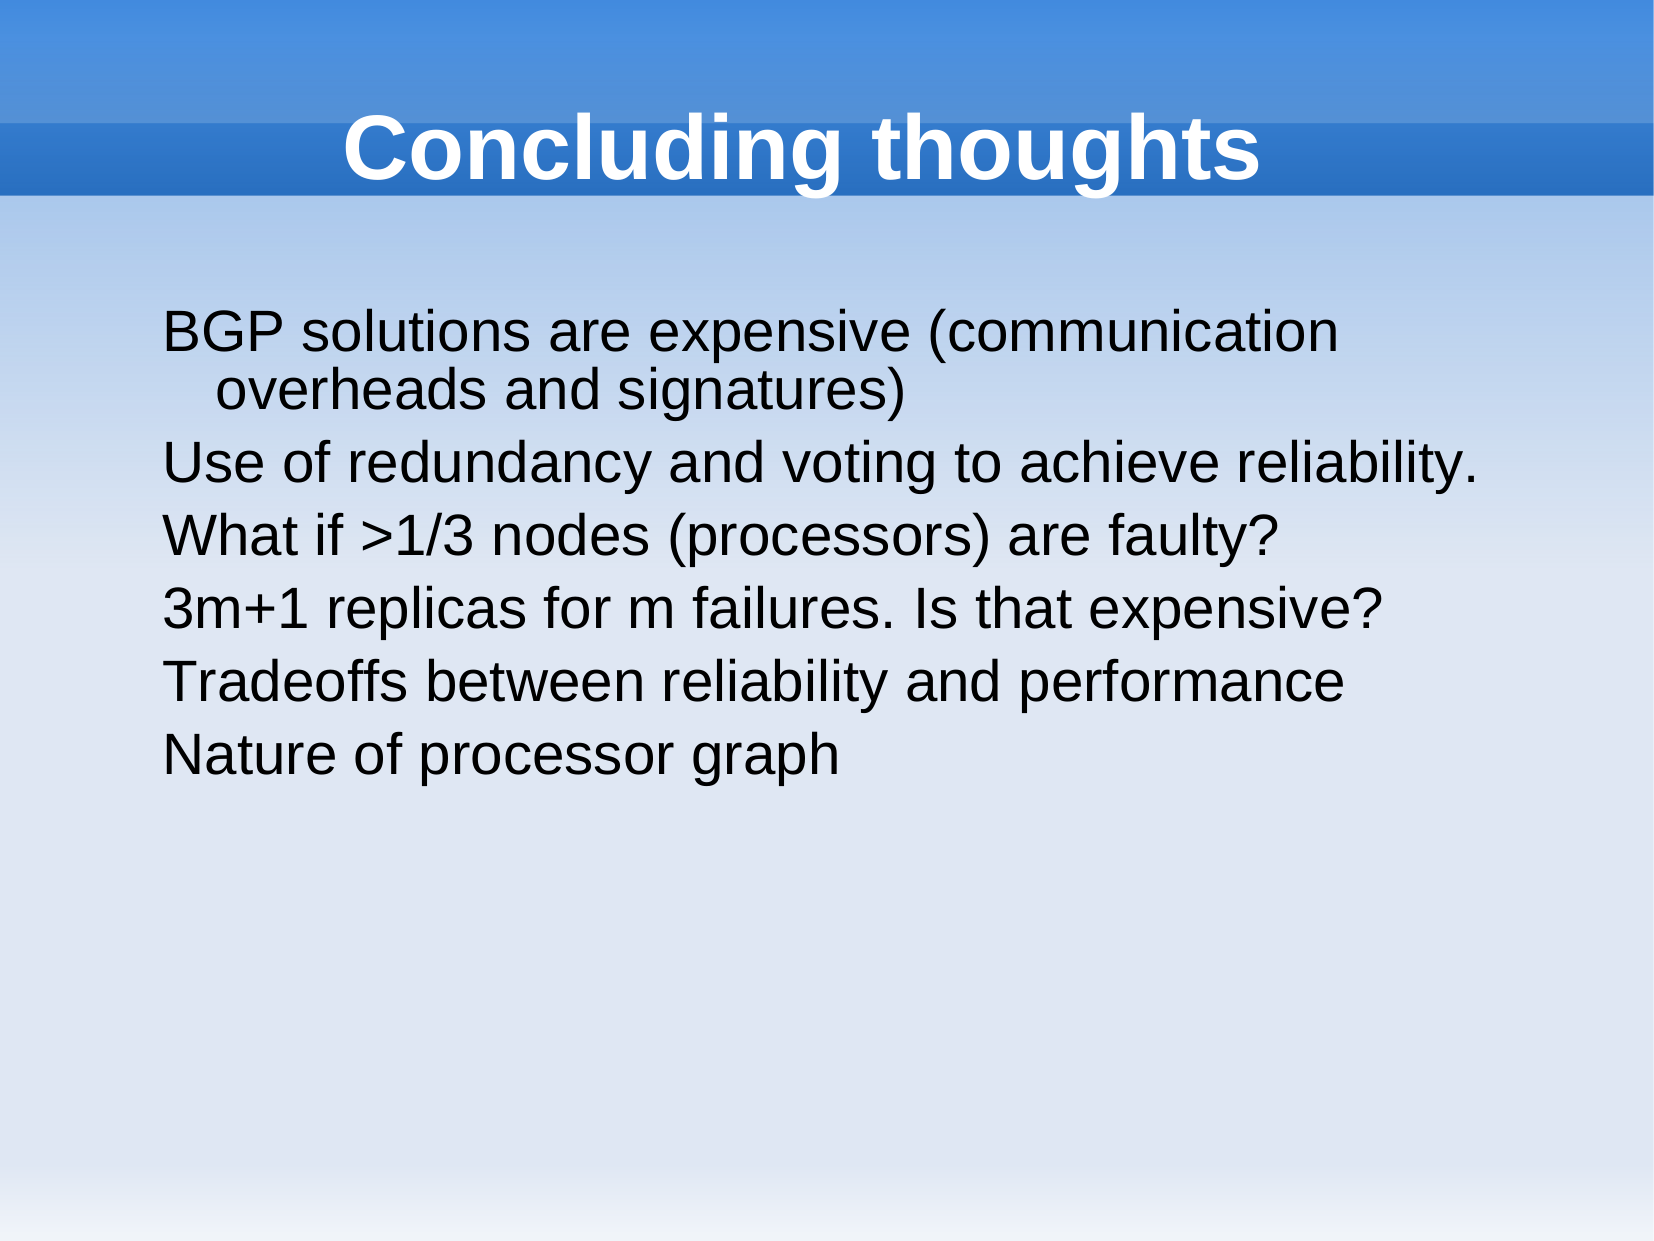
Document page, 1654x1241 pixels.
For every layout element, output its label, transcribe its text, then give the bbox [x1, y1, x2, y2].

list BGP solutions are expensive (communication overheads and signatures) Use of redundancy and voting to achieve reliability. What if >1/3 nodes (processors) are faulty? 3m+1 replicas for m failures. Is that expensive? Tradeoffs between reliability and performance Nature of processor graph [129, 296, 1536, 1211]
picture [0, 0, 1654, 1241]
title Concluding thoughts [100, 0, 1506, 207]
